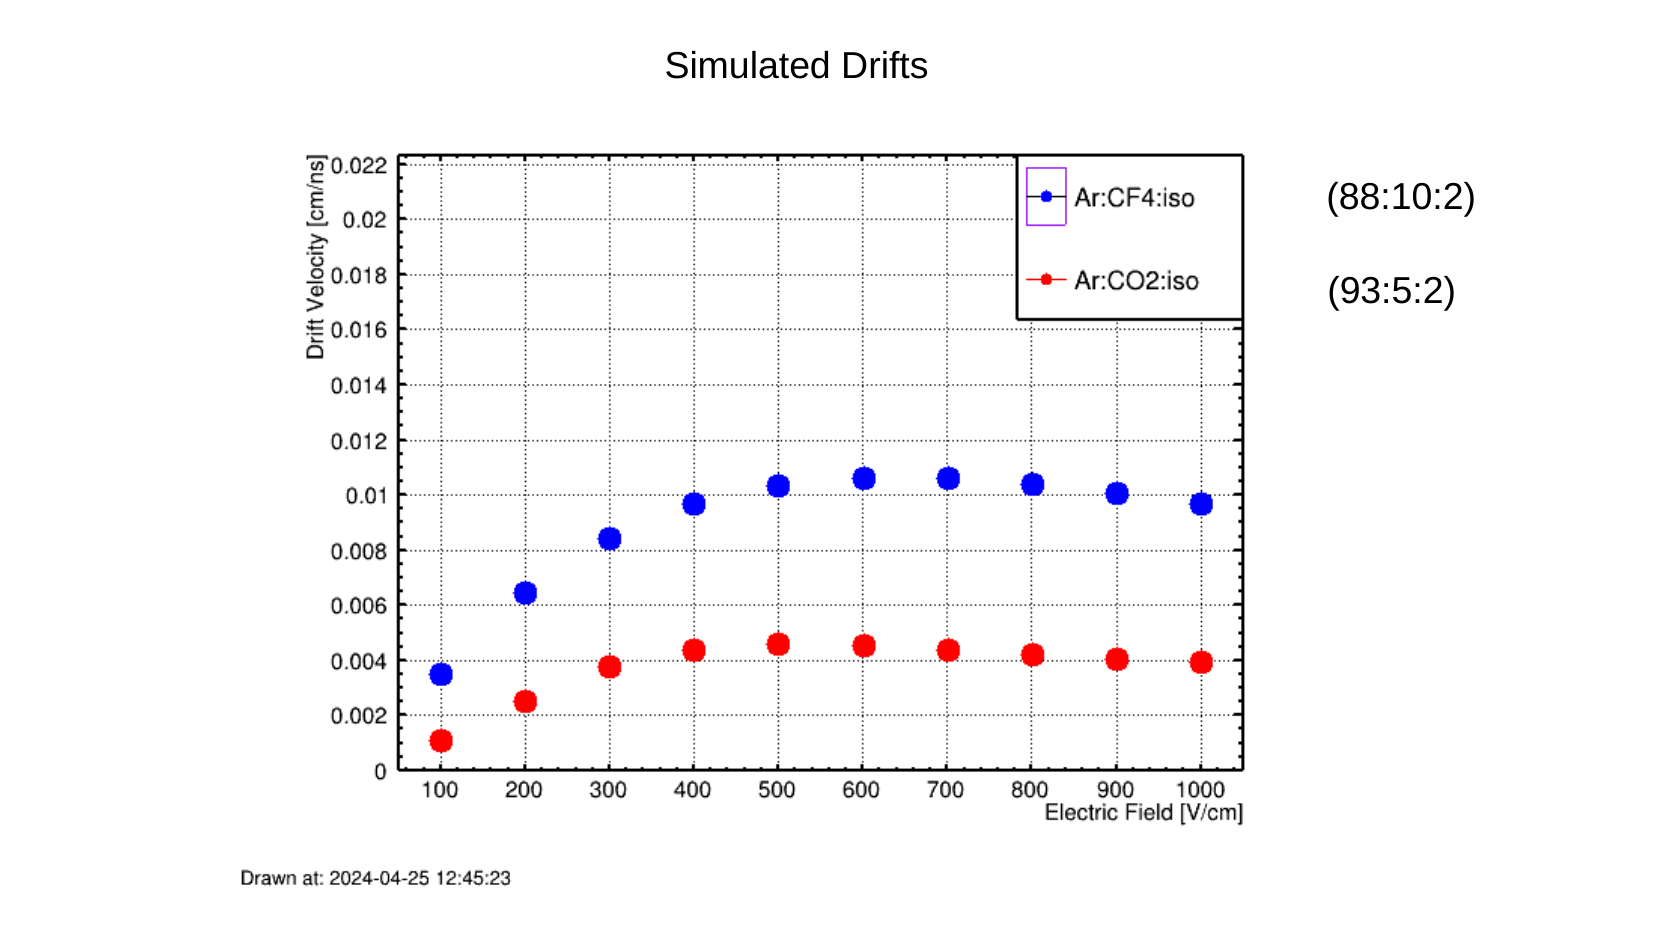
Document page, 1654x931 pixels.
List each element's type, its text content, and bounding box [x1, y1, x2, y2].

text_box (88:10:2) [1311, 168, 1492, 263]
text_box (93:5:2) [1312, 262, 1472, 320]
picture [230, 74, 1356, 894]
text_box Simulated Drifts [649, 37, 944, 95]
